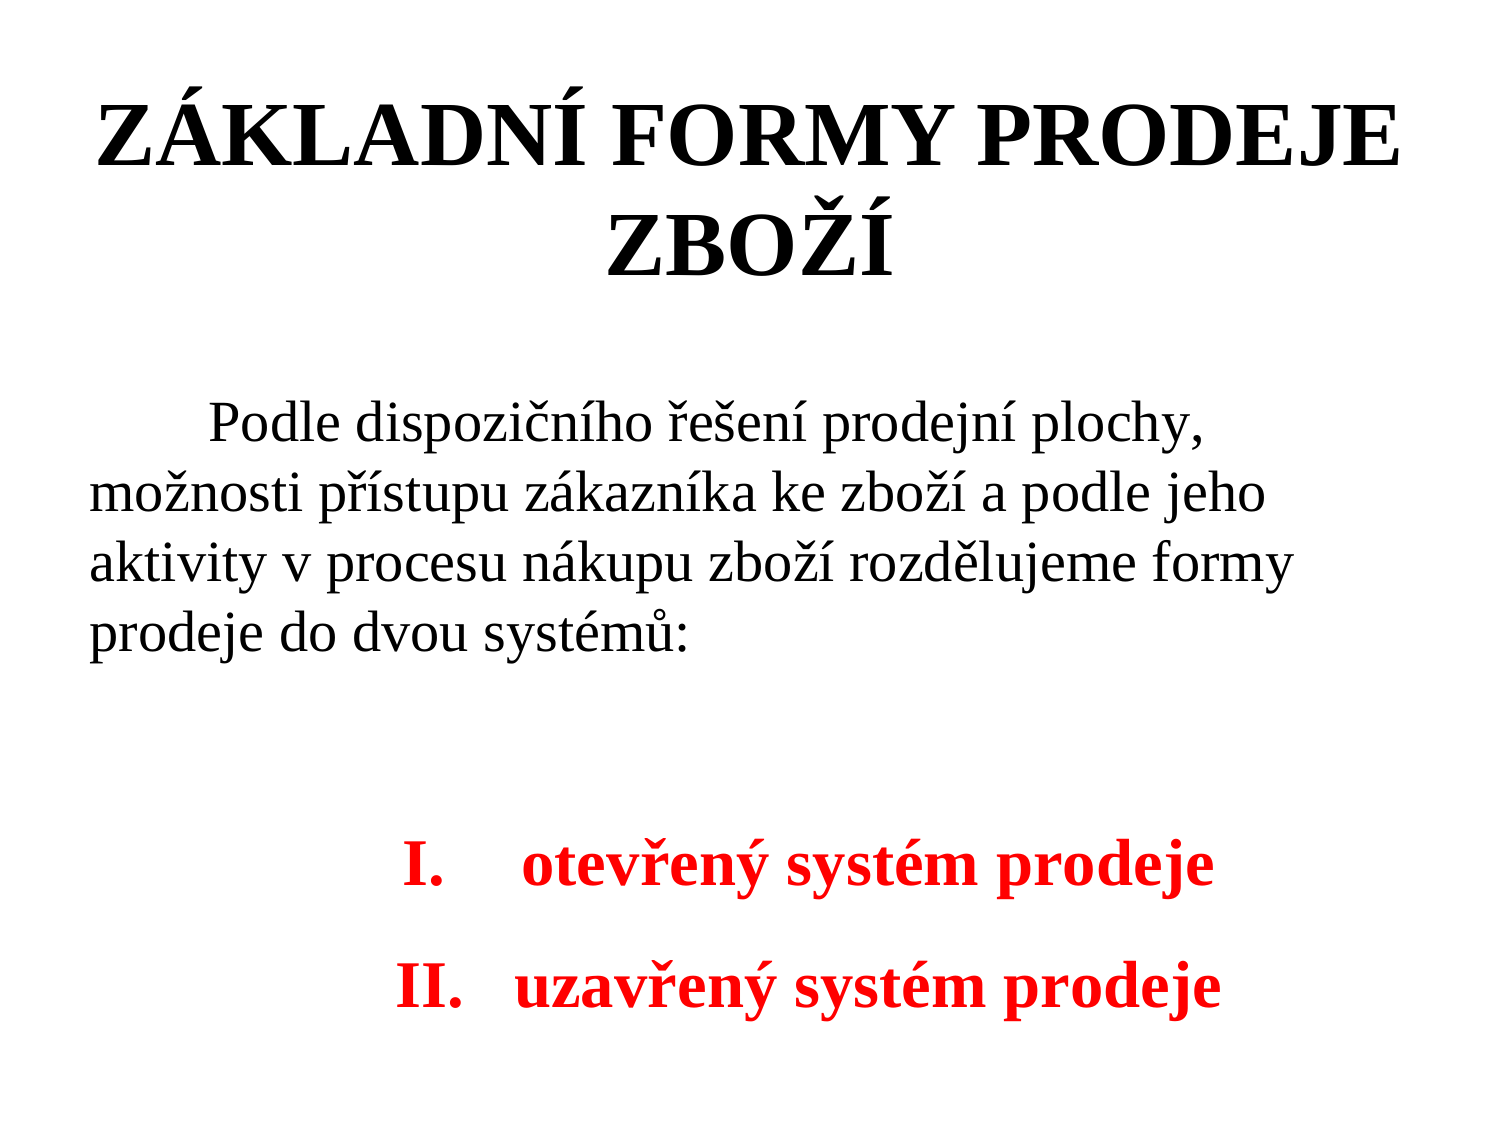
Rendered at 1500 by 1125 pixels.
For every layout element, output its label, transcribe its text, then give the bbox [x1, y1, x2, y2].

text_box Podle dispozičního řešení prodejní plochy, možnosti přístupu zákazníka ke zboží a podle jeho aktivity v procesu nákupu zboží rozdělujeme formy prodeje do dvou systémů: I. otevřený systém prodeje II. uzavřený systém prodeje [75, 262, 1426, 1005]
title ZÁKLADNÍ FORMY PRODEJE ZBOŽÍ [75, 0, 1426, 262]
